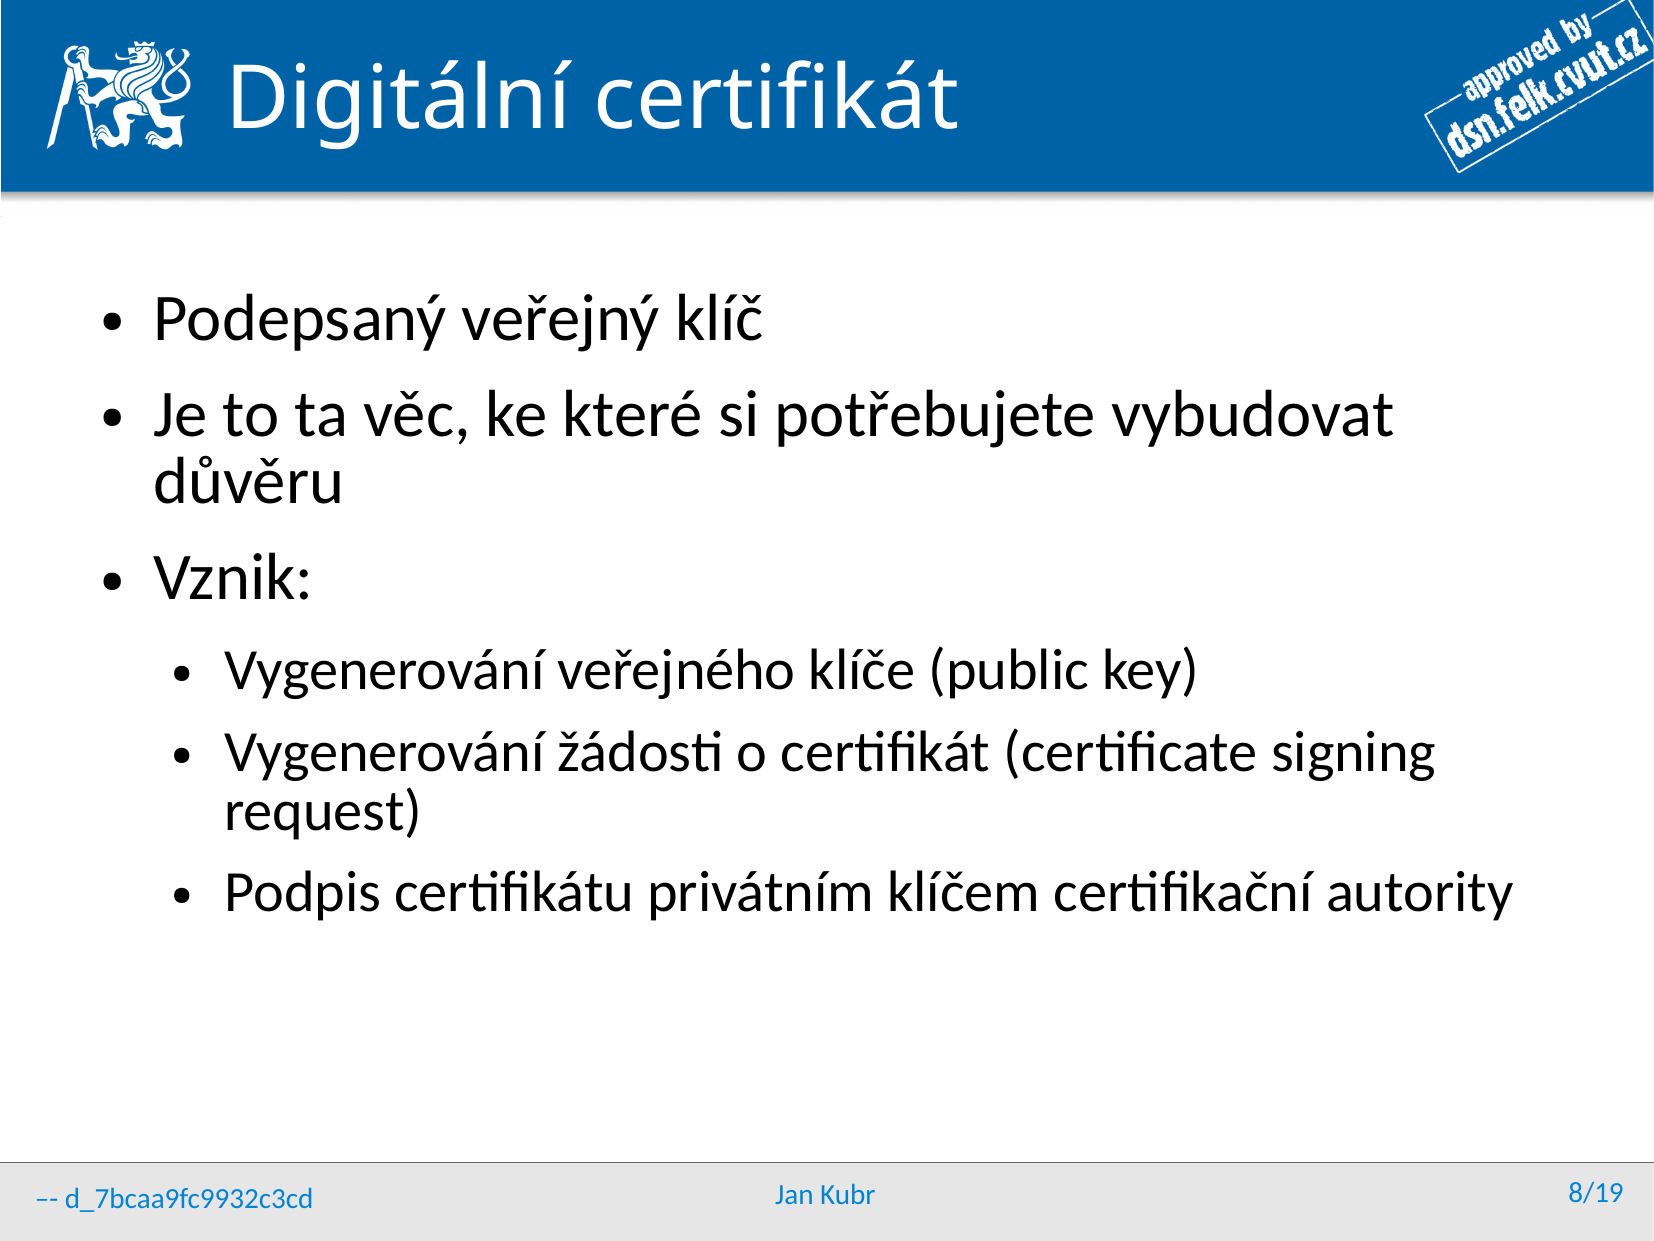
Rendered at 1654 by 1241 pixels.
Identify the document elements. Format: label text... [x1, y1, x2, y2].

title Digitální certifikát [225, 0, 1426, 188]
picture [1, 0, 1654, 217]
list Podepsaný veřejný klíč Je to ta věc, ke které si potřebujete vybudovat důvěru Vznik: Vygenerování veřejného klíče (public key) Vygenerování žádosti o certifikát (certificate signing request) Podpis certifikátu privátním klíčem certifikační autority [82, 290, 1571, 1010]
